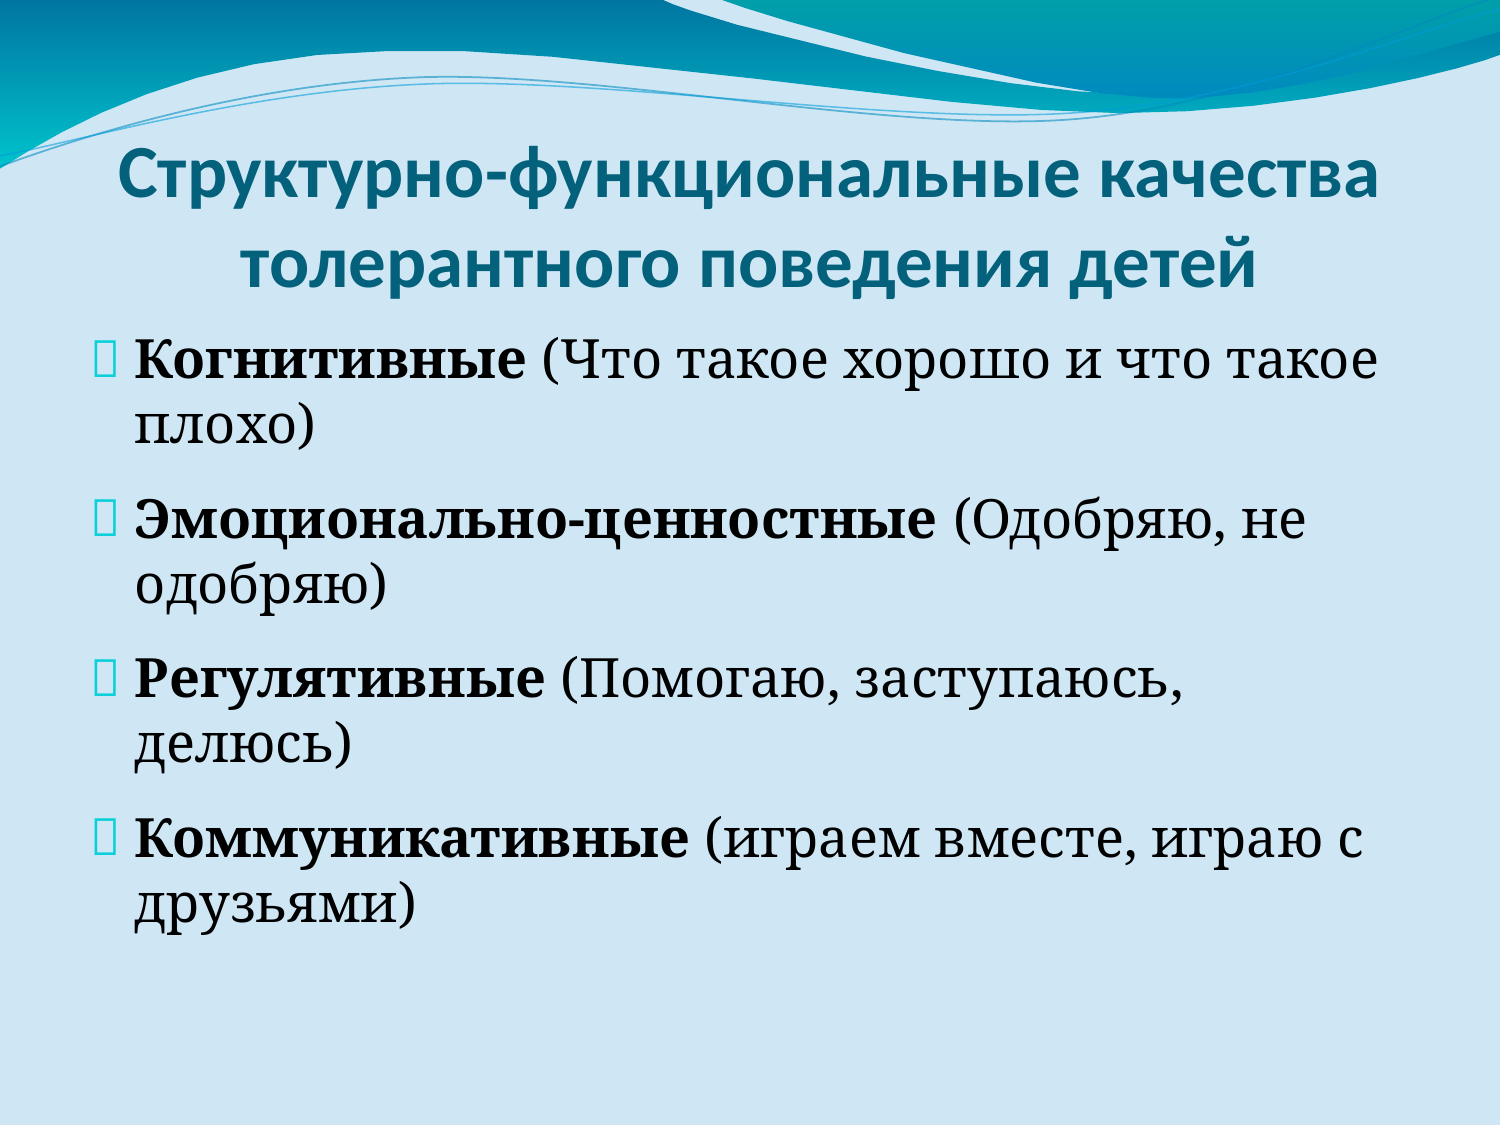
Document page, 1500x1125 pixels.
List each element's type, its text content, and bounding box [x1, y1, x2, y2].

list Когнитивные (Что такое хорошо и что такое плохо) Эмоционально-ценностные (Одобряю, не одобряю) Регулятивные (Помогаю, заступаюсь, делюсь) Коммуникативные (играем вместе, играю с друзьями) [75, 317, 1425, 1038]
title Структурно-функциональные качества толерантного поведения детей [75, 115, 1425, 303]
